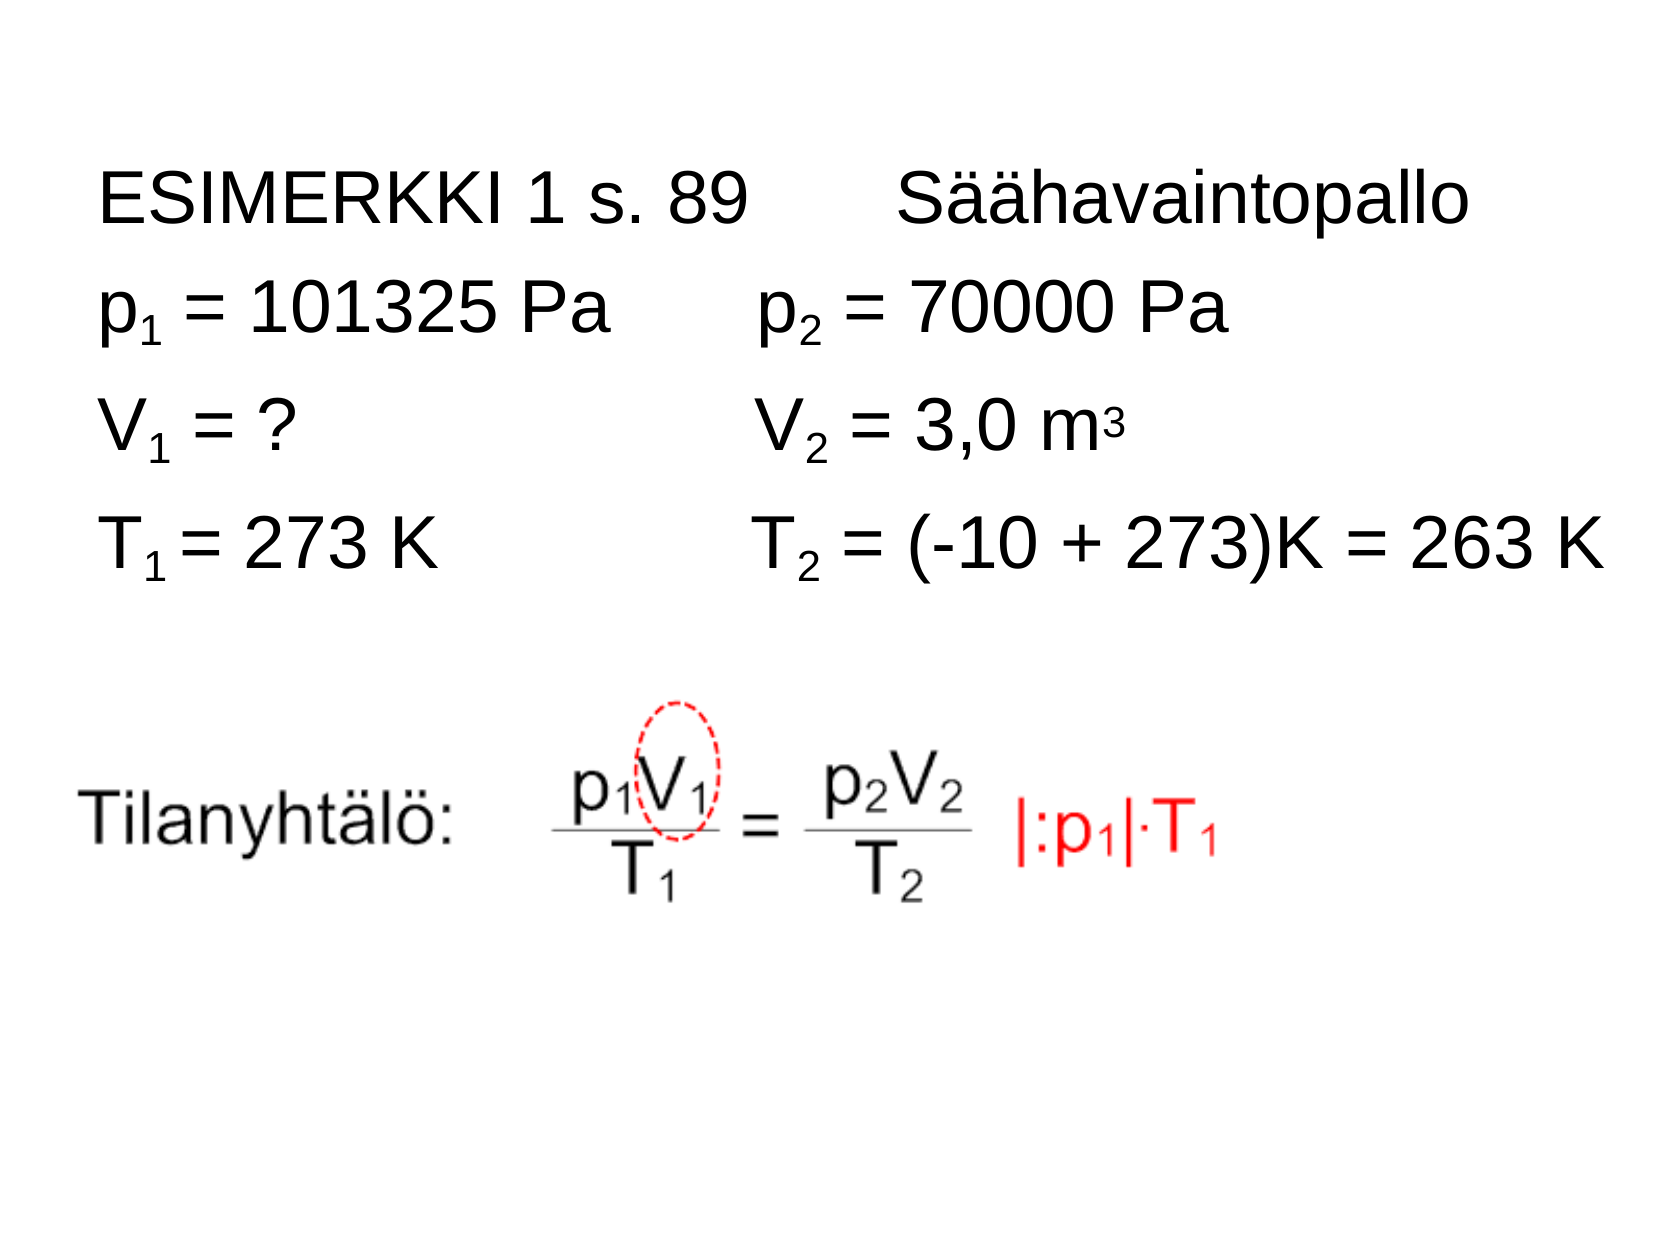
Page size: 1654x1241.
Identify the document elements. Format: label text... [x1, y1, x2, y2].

picture [14, 621, 1302, 972]
text_box ESIMERKKI 1 s. 89 Säähavaintopallo p1 = 101325 Pa p2 = 70000 Pa V1 = ? V2 = 3,0 m3 T1 = 273 K T2 = (-10 + 273)K = 263 K [82, 141, 1622, 594]
